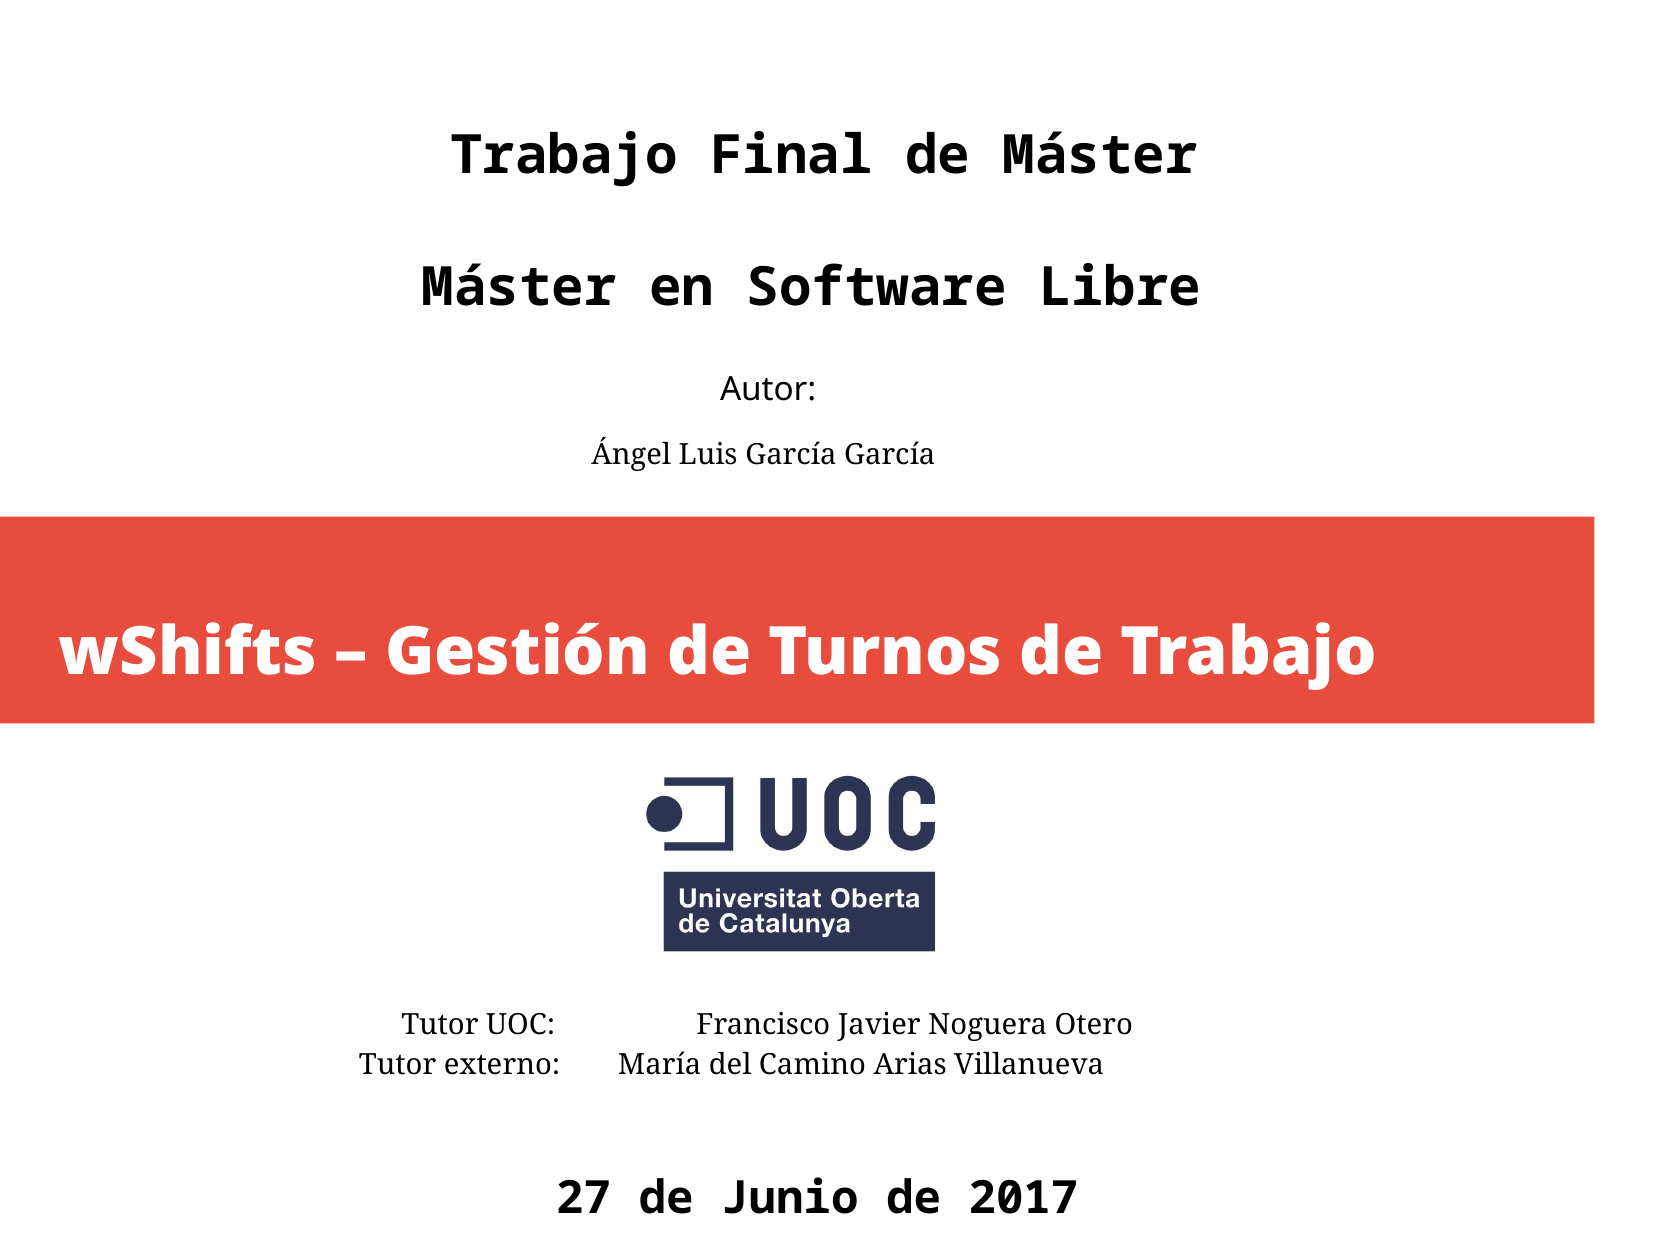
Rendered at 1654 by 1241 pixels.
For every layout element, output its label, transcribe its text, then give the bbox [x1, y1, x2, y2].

text_box Ángel Luis García García [576, 425, 978, 475]
text_box Tutor externo: María del Camino Arias Villanueva [344, 996, 1407, 1080]
text_box Autor: [705, 357, 837, 426]
text_box Trabajo Final de Máster [435, 108, 1218, 195]
title wShifts – Gestión de Turnos de Trabajo [59, 546, 1595, 694]
text_box Máster en Software Libre [406, 240, 1244, 338]
picture [583, 726, 998, 996]
text_box 27 de Junio de 2017 [541, 1157, 1105, 1229]
